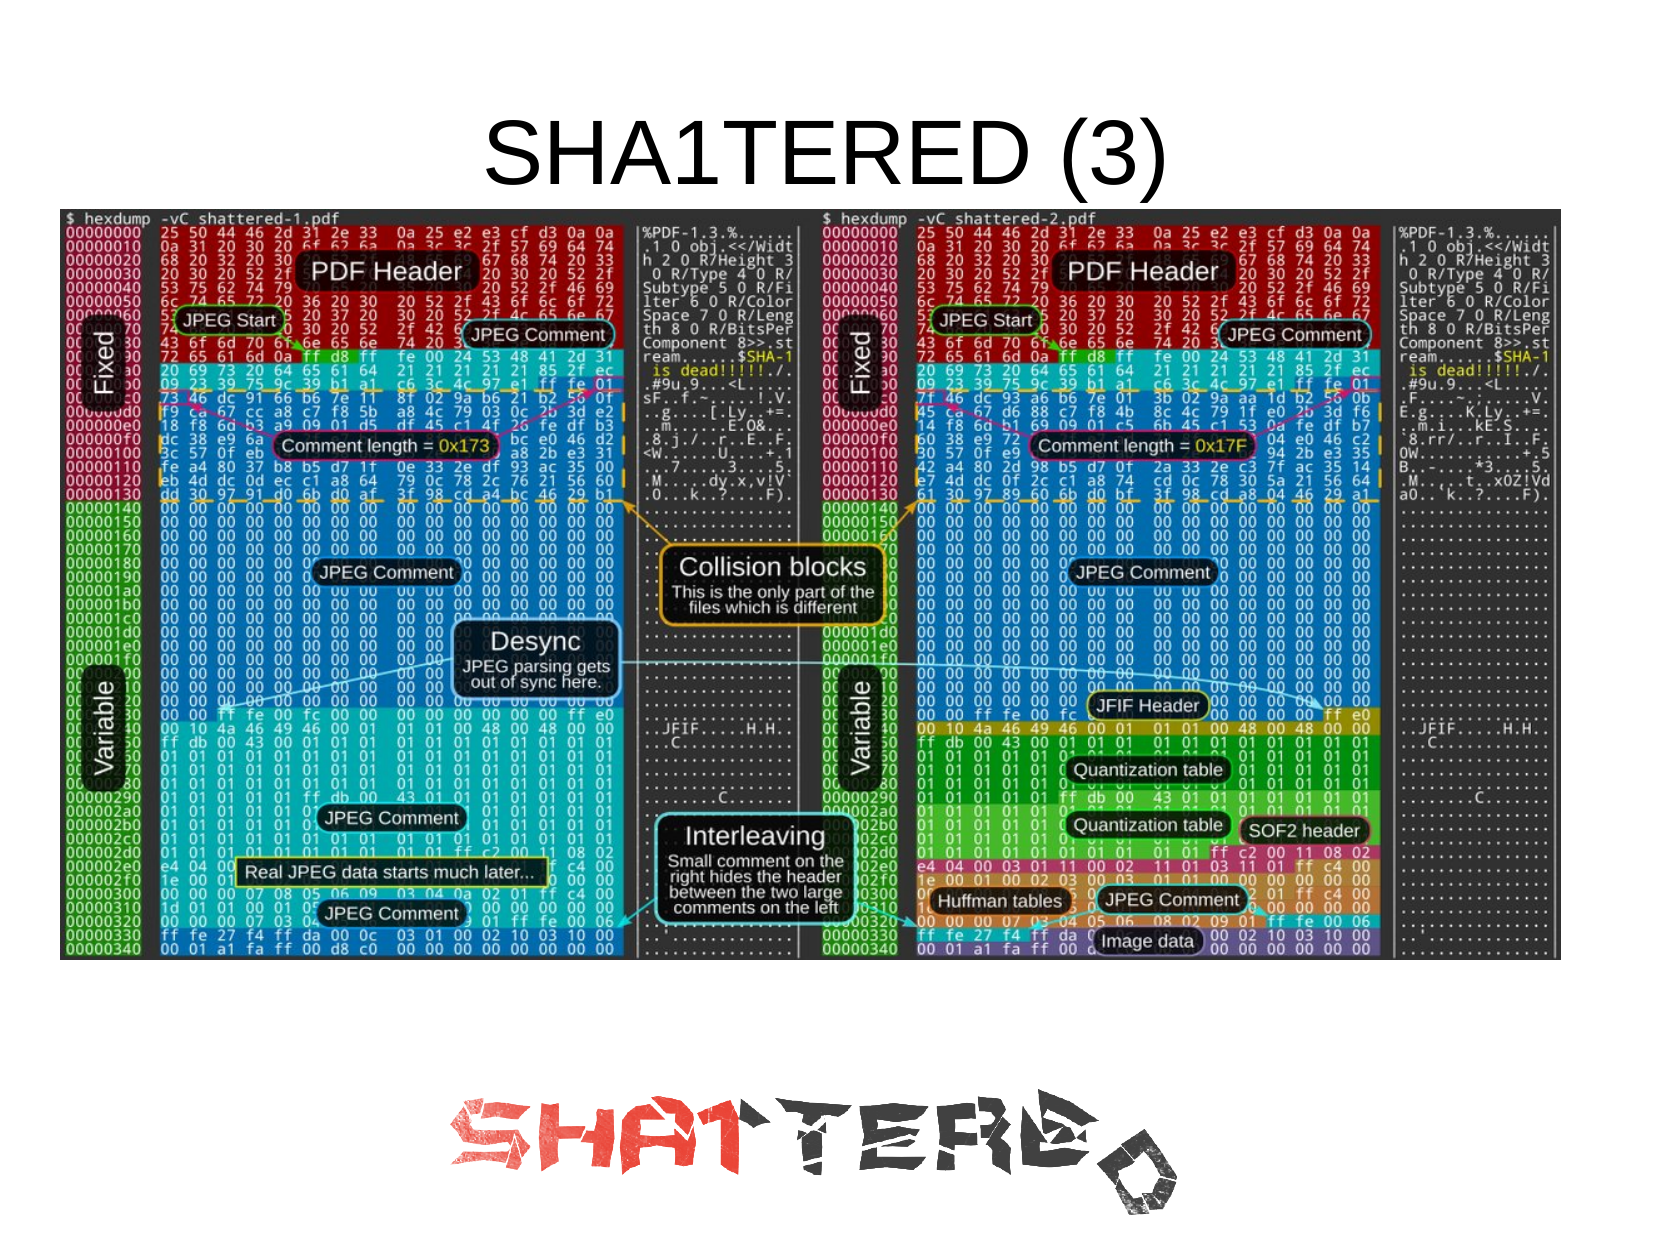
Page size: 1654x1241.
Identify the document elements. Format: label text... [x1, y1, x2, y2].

picture [450, 1089, 1177, 1216]
picture [60, 209, 1561, 961]
title SHA1TERED (3) [82, 49, 1571, 257]
